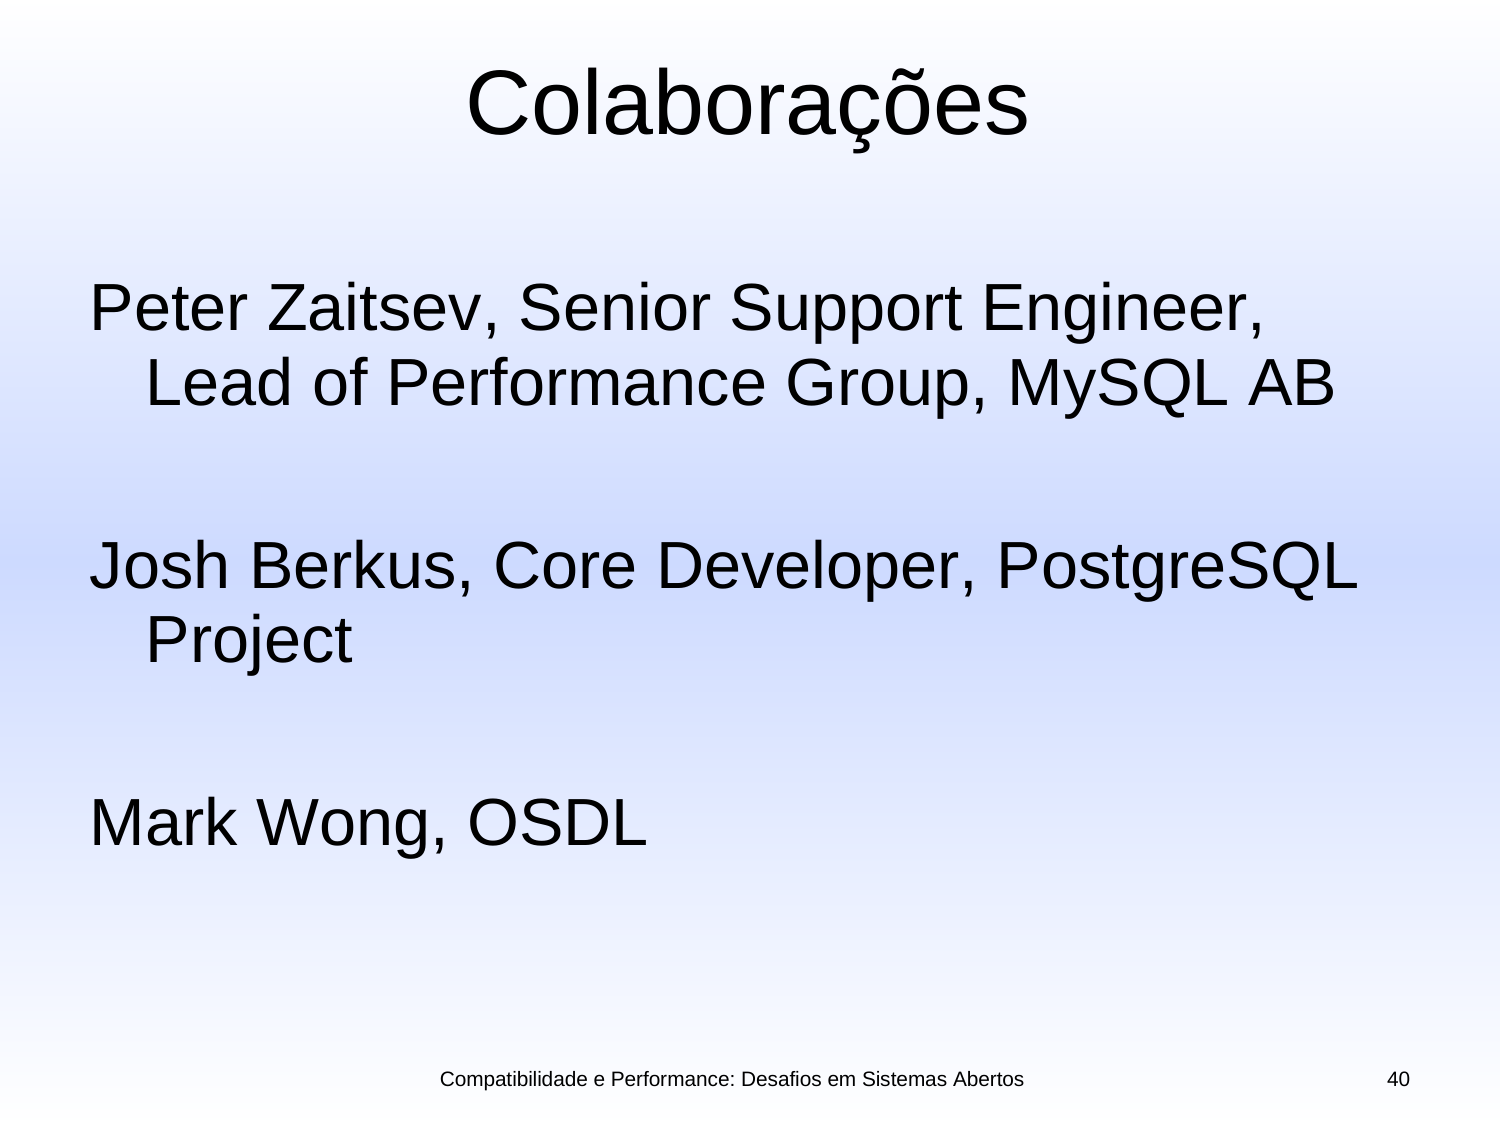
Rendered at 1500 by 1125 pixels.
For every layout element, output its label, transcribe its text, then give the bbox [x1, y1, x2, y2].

title Colaborações [15, 8, 1482, 197]
list Peter Zaitsev, Senior Support Engineer, Lead of Performance Group, MySQL AB Josh Berkus, Core Developer, PostgreSQL Project Mark Wong, OSDL [75, 262, 1426, 1006]
